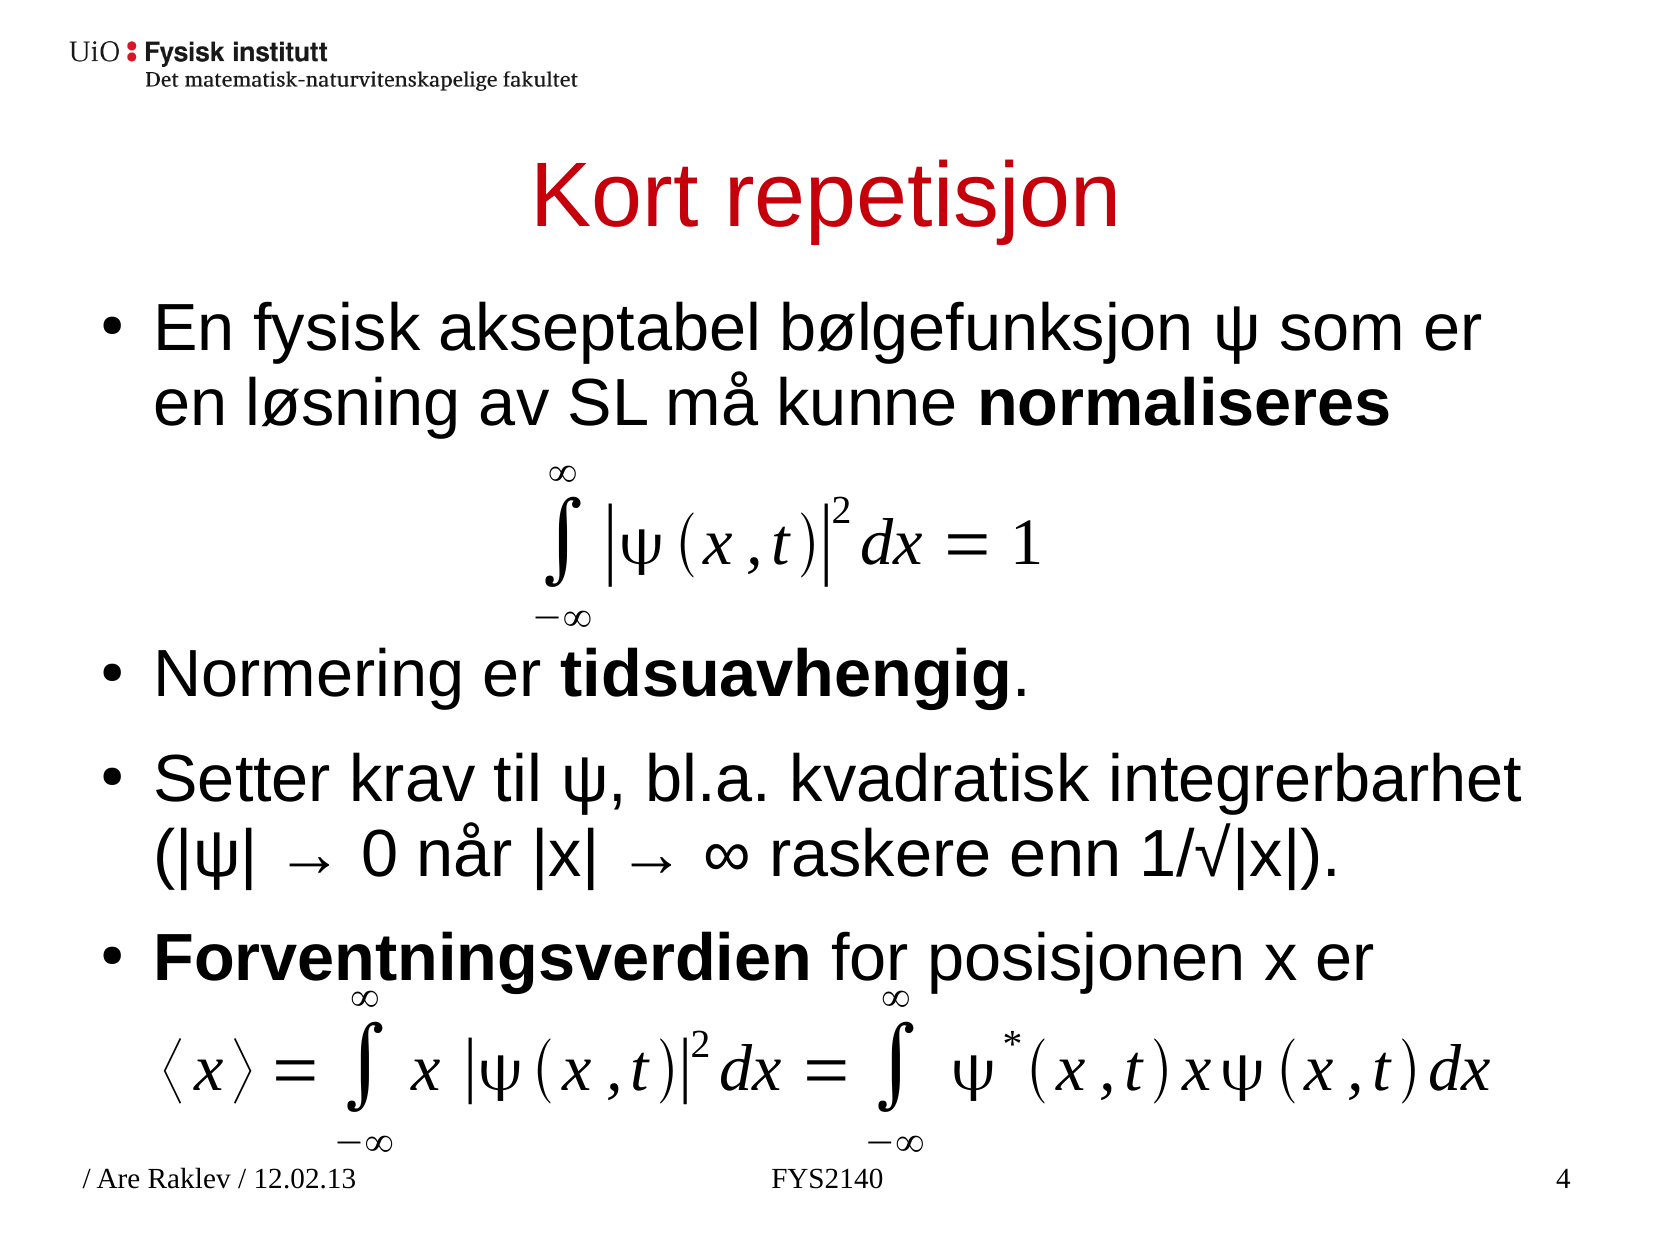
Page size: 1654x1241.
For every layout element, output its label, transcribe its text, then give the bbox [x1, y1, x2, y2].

chart [155, 974, 1496, 1163]
list En fysisk akseptabel bølgefunksjon ψ som er en løsning av SL må kunne normaliseres Normering er tidsuavhengig. Setter krav til ψ, bl.a. kvadratisk integrerbarhet (|ψ| → 0 når |x| → ∞ raskere enn 1/√|x|). Forventningsverdien for posisjonen x er [82, 290, 1538, 1088]
title Kort repetisjon [82, 90, 1571, 298]
picture [68, 37, 581, 93]
chart [525, 449, 1048, 638]
